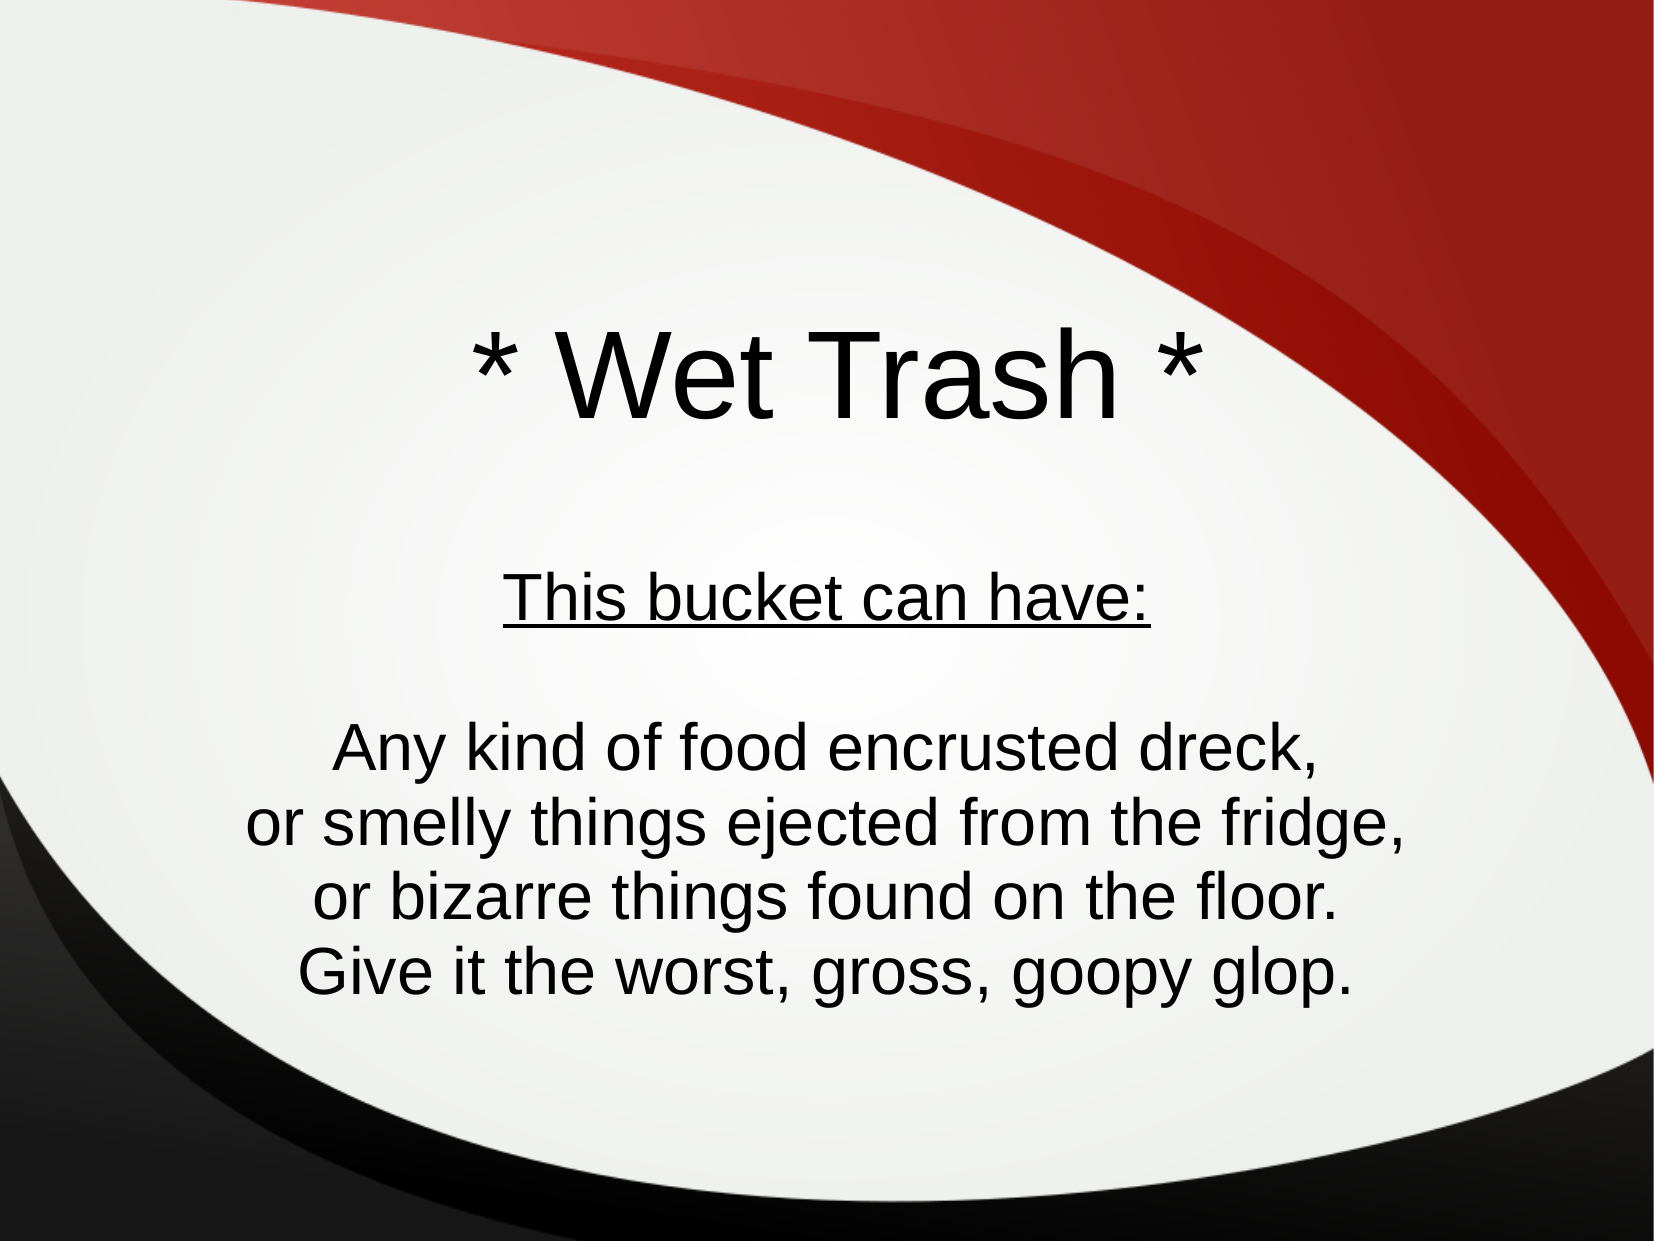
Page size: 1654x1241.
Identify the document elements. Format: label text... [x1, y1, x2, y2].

picture [0, 0, 1654, 1241]
title * Wet Trash * [94, 271, 1583, 479]
subtitle This bucket can have: Any kind of food encrusted dreck, or smelly things ejected from the fridge, or bizarre things found on the floor. Give it the worst, gross, goopy glop. [82, 529, 1571, 1040]
